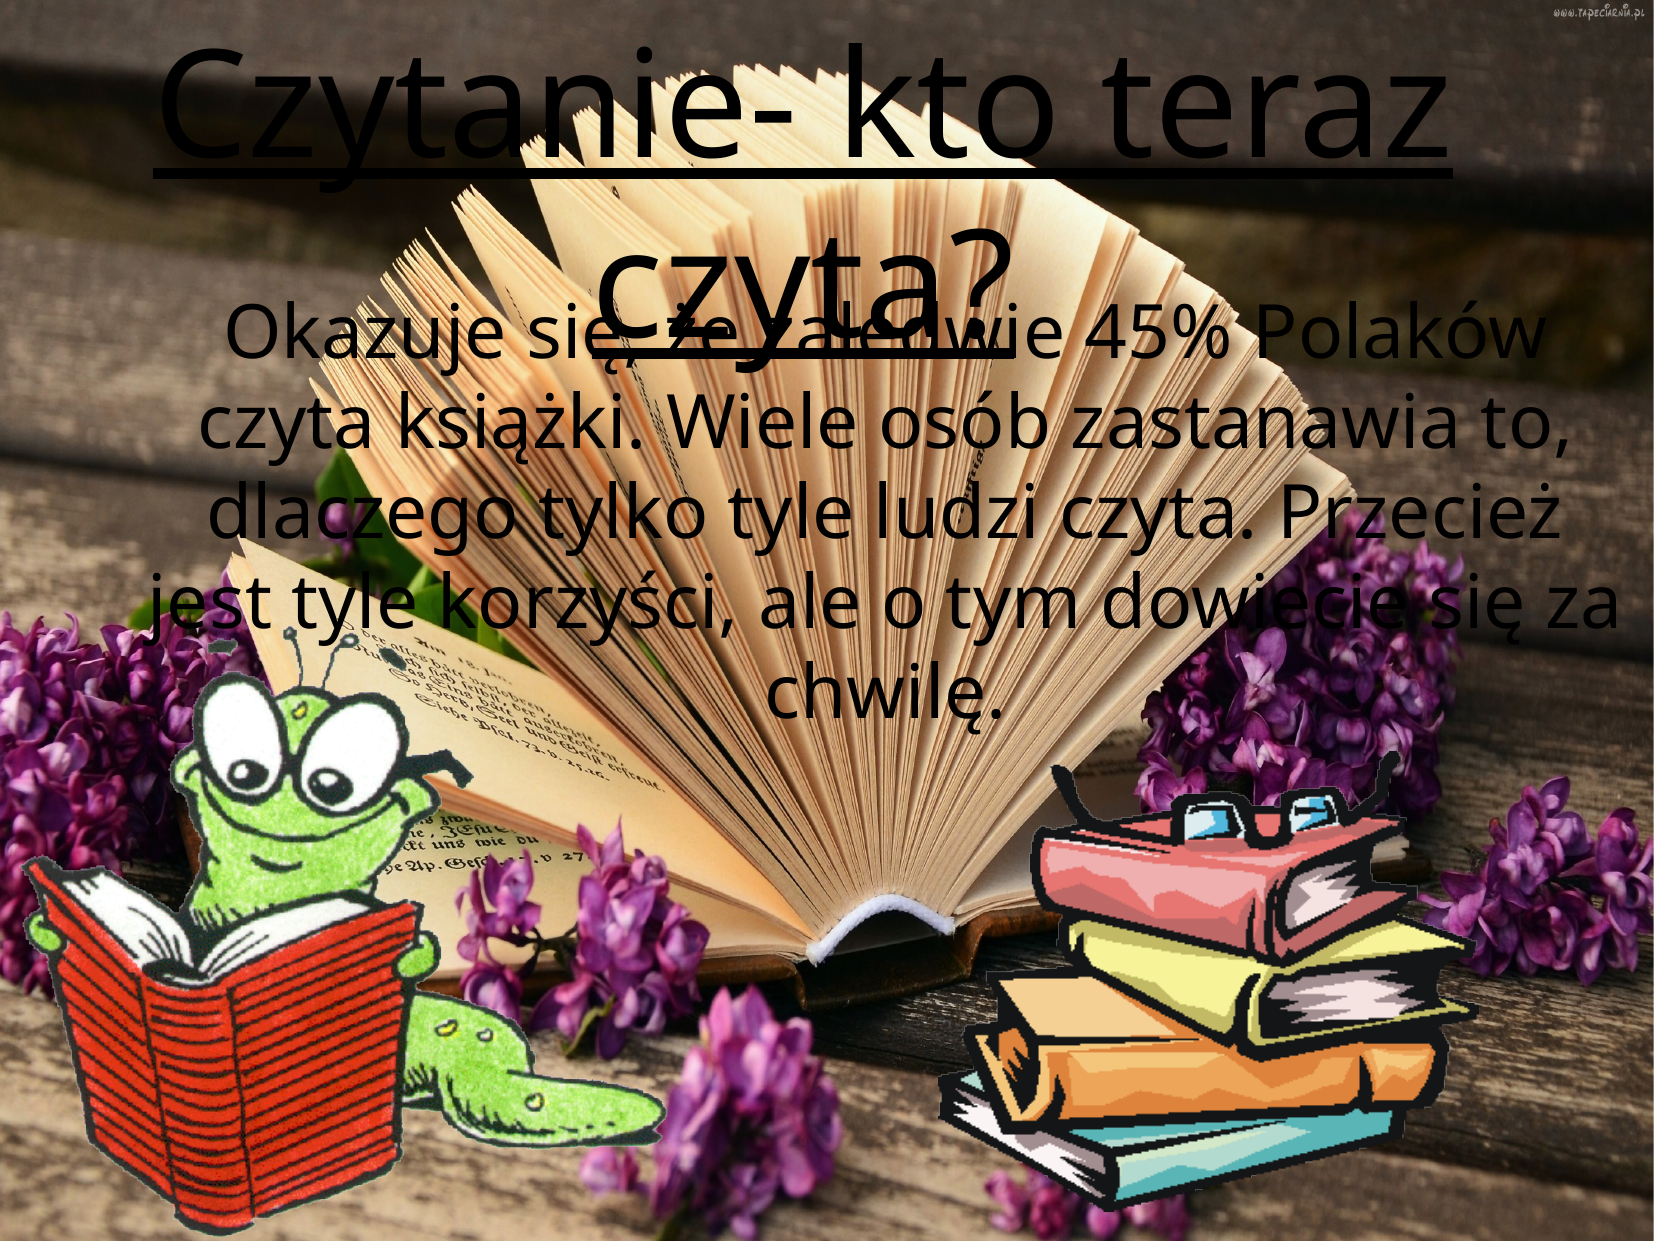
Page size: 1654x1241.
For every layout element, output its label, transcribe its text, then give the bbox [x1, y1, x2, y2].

picture [938, 751, 1479, 1212]
title Czytanie- kto teraz czyta? [59, 7, 1548, 284]
list Okazuje się, że zaledwie 45% Polaków czyta książki. Wiele osób zastanawia to, dlaczego tylko tyle ludzi czyta. Przecież jest tyle korzyści, ale o tym dowiecie się za chwilę. [141, 283, 1630, 1003]
picture [6, 625, 686, 1241]
